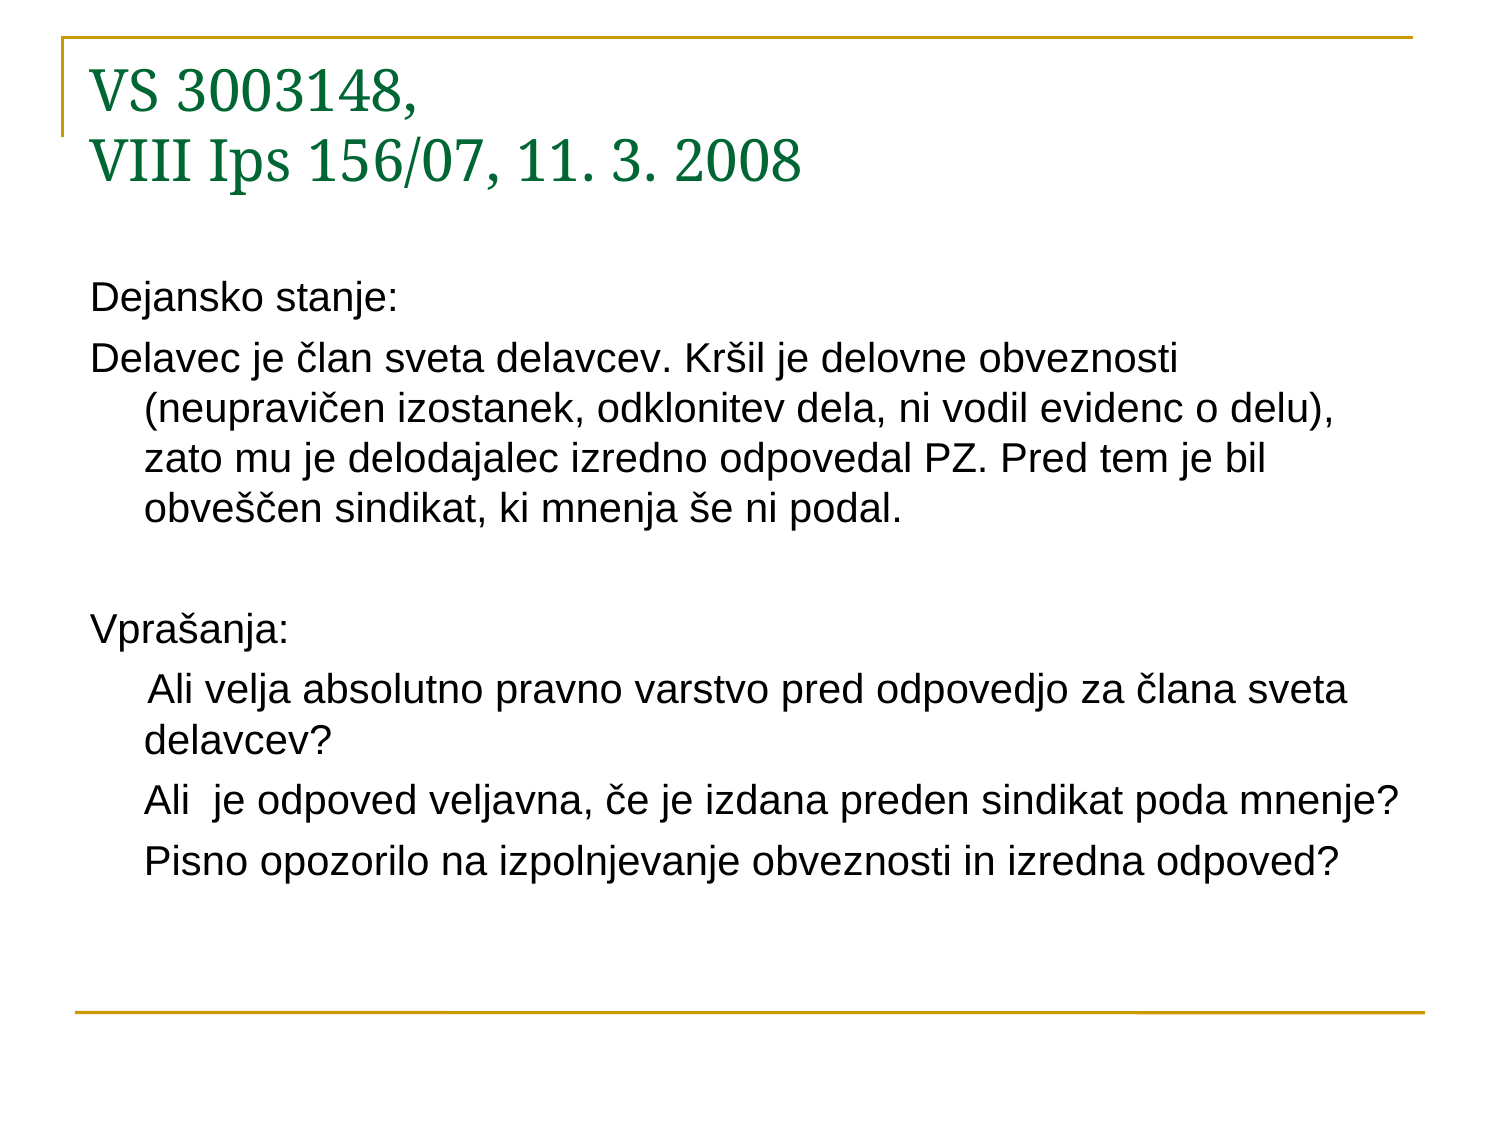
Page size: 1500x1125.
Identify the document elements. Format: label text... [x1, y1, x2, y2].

list Dejansko stanje: Delavec je član sveta delavcev. Kršil je delovne obveznosti (neupravičen izostanek, odklonitev dela, ni vodil evidenc o delu), zato mu je delodajalec izredno odpovedal PZ. Pred tem je bil obveščen sindikat, ki mnenja še ni podal. Vprašanja: Ali velja absolutno pravno varstvo pred odpovedjo za člana sveta delavcev? Ali je odpoved veljavna, če je izdana preden sindikat poda mnenje? Pisno opozorilo na izpolnjevanje obveznosti in izredna odpoved? [75, 262, 1426, 1006]
title VS 3003148, VIII Ips 156/07, 11. 3. 2008 [75, 45, 1426, 233]
